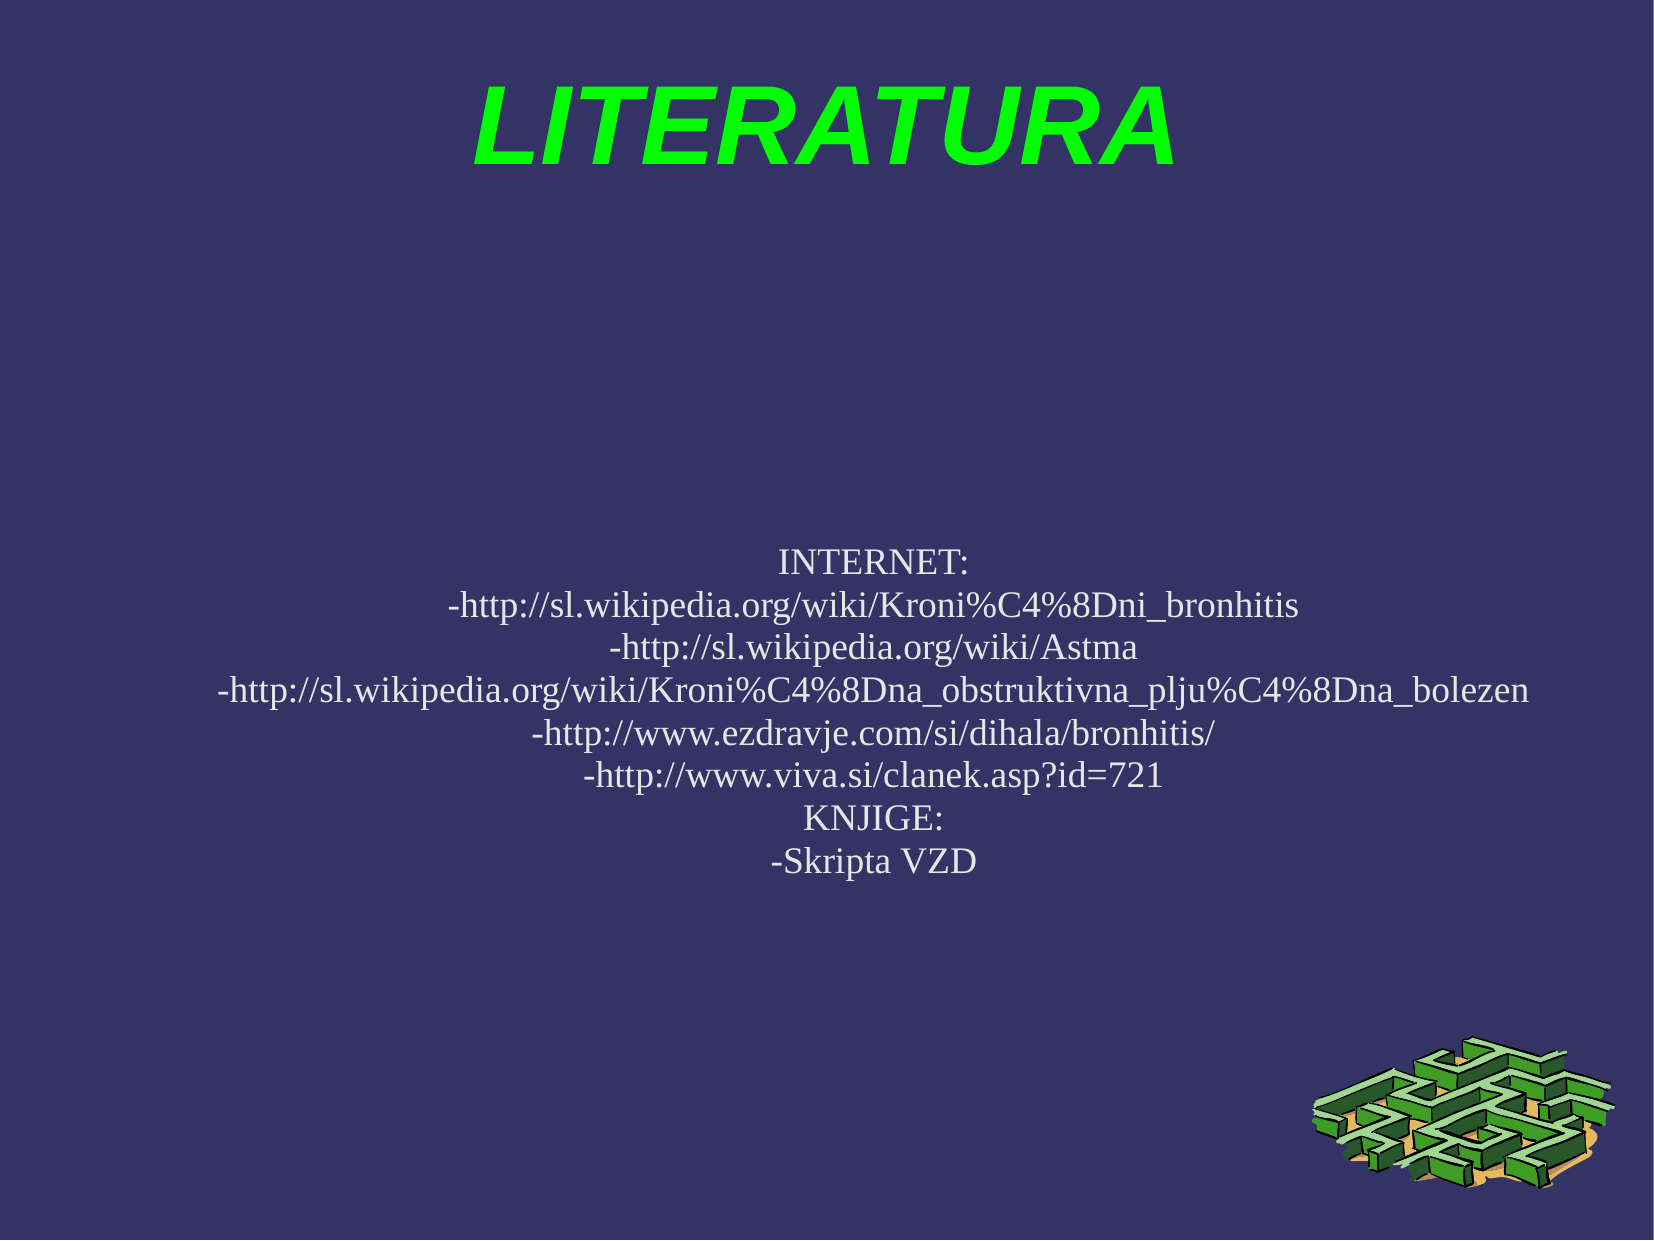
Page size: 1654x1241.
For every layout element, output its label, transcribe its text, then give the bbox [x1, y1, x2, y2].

subtitle INTERNET: -http://sl.wikipedia.org/wiki/Kroni%C4%8Dni_bronhitis -http://sl.wikipedia.org/wiki/Astma -http://sl.wikipedia.org/wiki/Kroni%C4%8Dna_obstruktivna_plju%C4%8Dna_bolezen -http://www.ezdravje.com/si/dihala/bronhitis/ -http://www.viva.si/clanek.asp?id=721 KNJIGE: -Skripta VZD [178, 372, 1570, 1139]
title LITERATURA [121, 26, 1534, 219]
